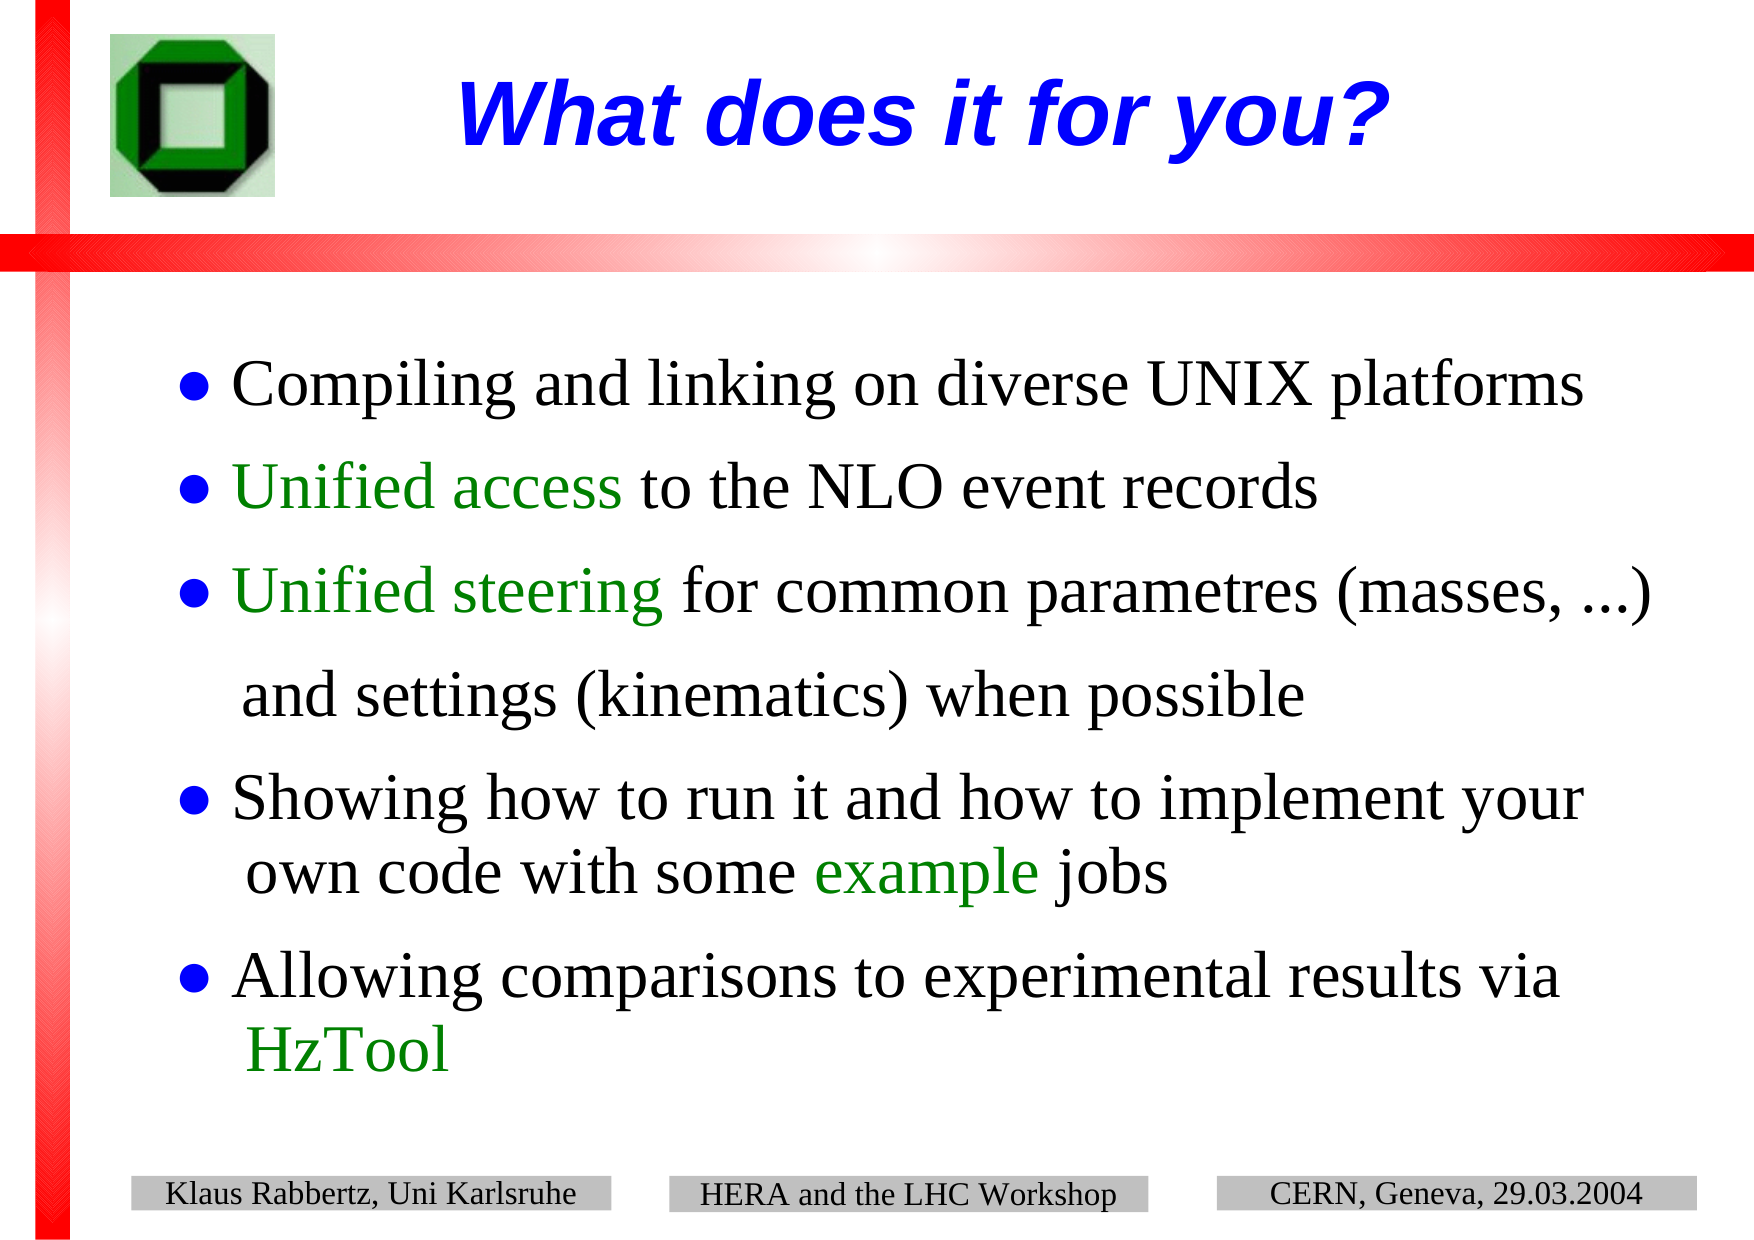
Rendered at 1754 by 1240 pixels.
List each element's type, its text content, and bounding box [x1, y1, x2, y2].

list ● Compiling and linking on diverse UNIX platforms ● Unified access to the NLO event records ● Unified steering for common parametres (masses, ...) and settings (kinematics) when possible ● Showing how to run it and how to implement your own code with some example jobs ● Allowing comparisons to experimental results via HzTool [162, 345, 1661, 1127]
picture [110, 34, 275, 197]
title What does it for you? [282, 10, 1566, 218]
